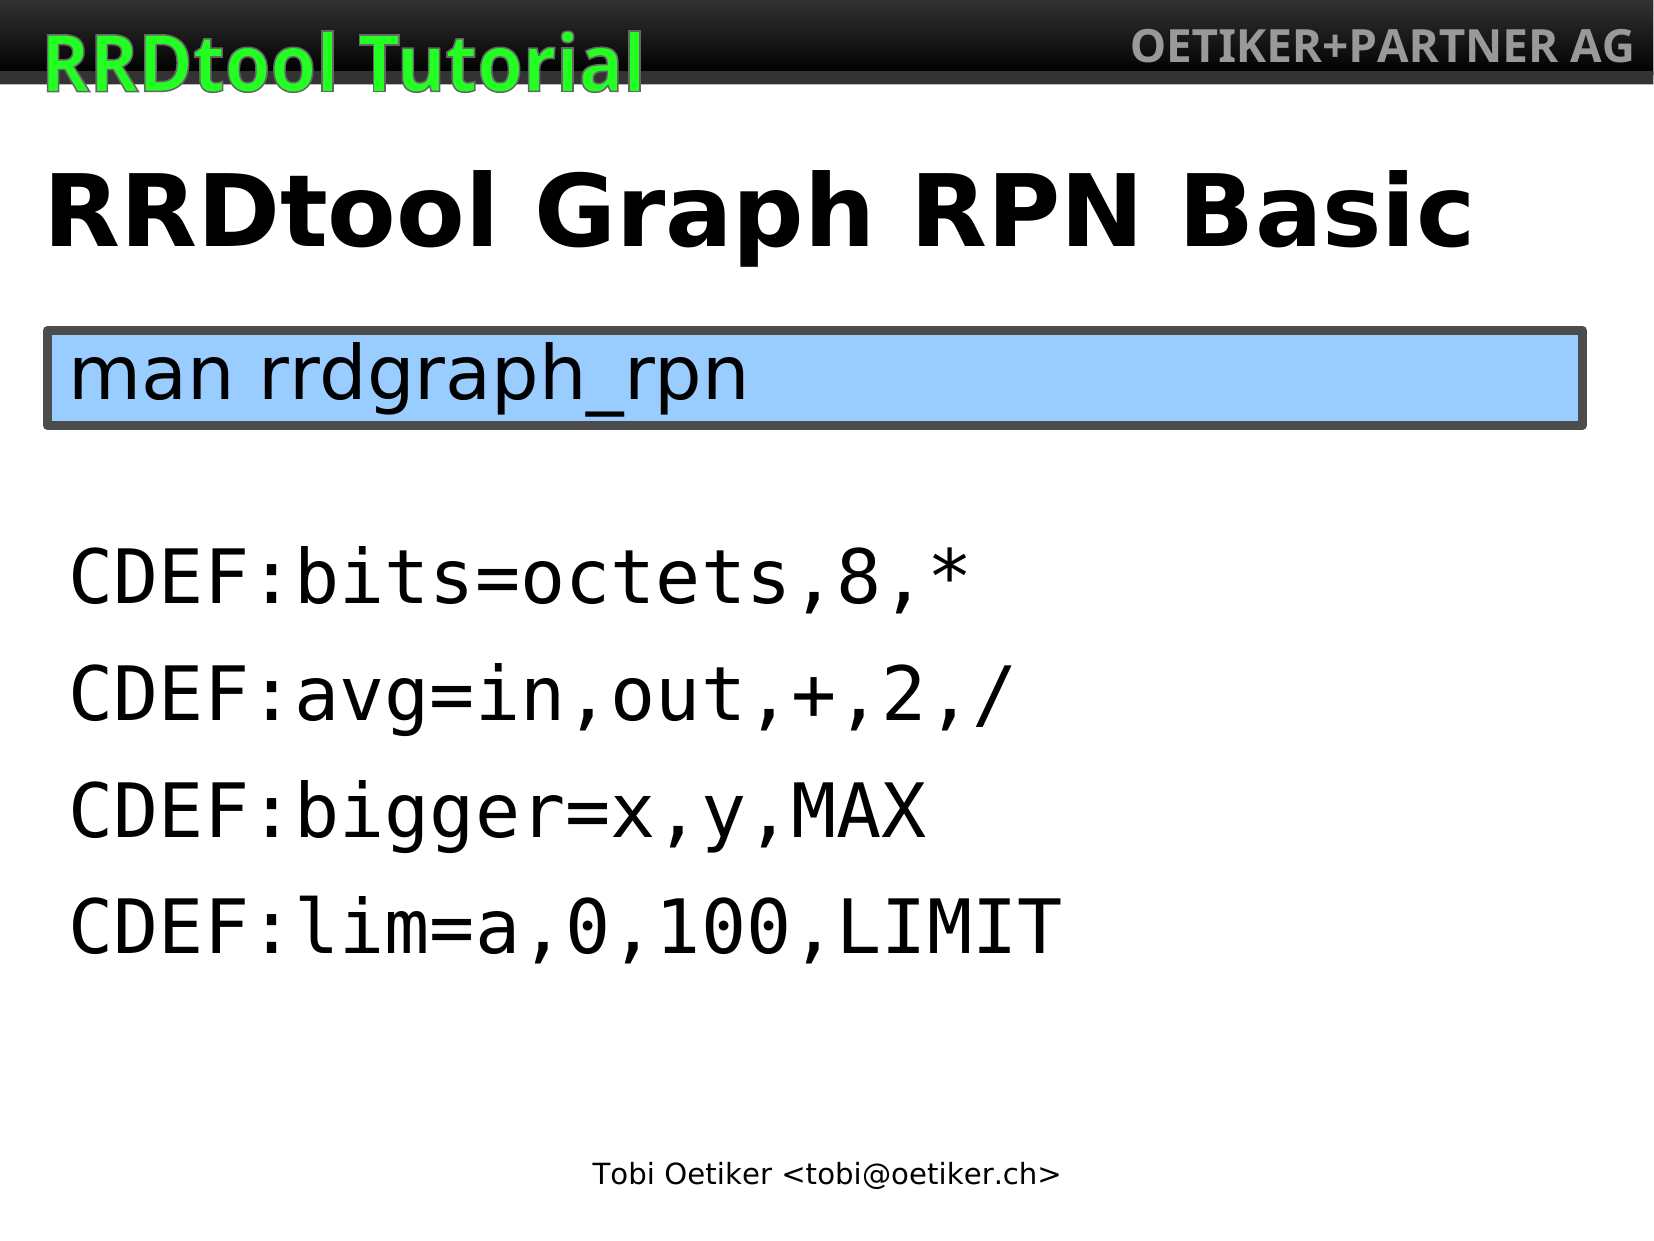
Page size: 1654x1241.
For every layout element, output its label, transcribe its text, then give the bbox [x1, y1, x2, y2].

list man rrdgraph_rpn CDEF:bits=octets,8,* CDEF:avg=in,out,+,2,/ CDEF:bigger=x,y,MAX CDEF:lim=a,0,100,LIMIT [50, 329, 1571, 1099]
title RRDtool Graph RPN Basic [43, 137, 1582, 287]
text_box [1571, 330, 1583, 426]
